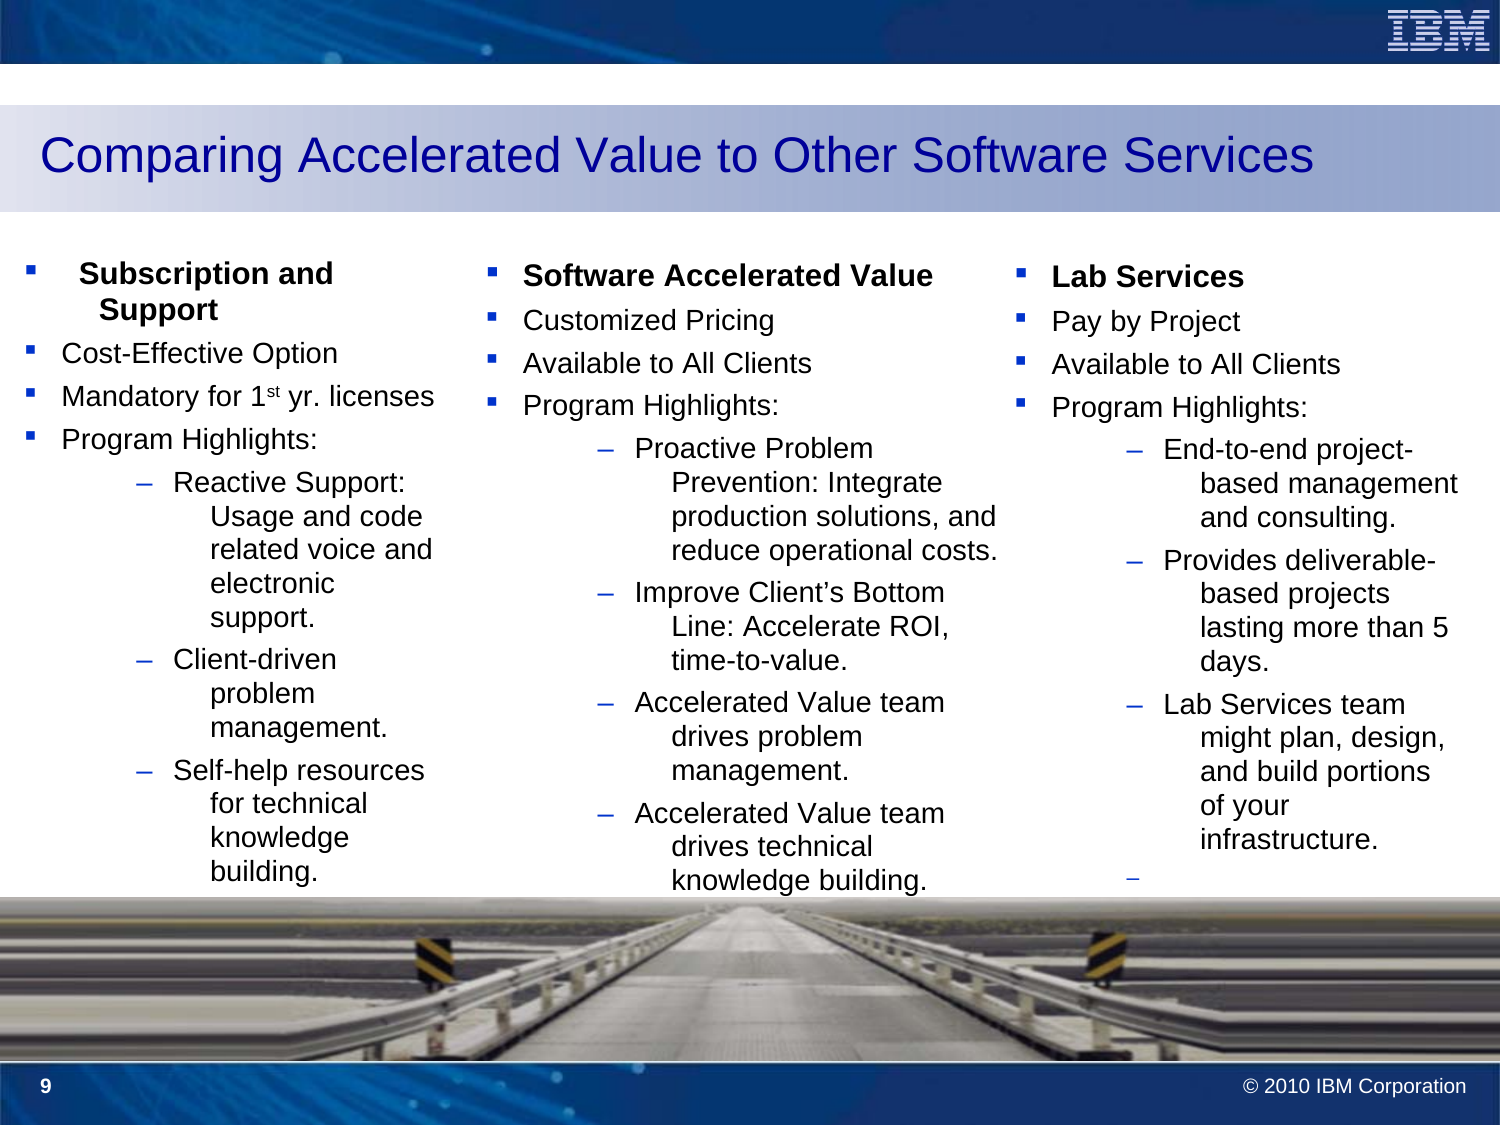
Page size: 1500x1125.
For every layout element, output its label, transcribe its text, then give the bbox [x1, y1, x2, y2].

text_box Subscription and Support Cost-Effective Option Mandatory for 1st yr. licenses Program Highlights: Reactive Support: Usage and code related voice and electronic support. Client-driven problem management. Self-help resources for technical knowledge building. [9, 247, 460, 809]
text_box Lab Services Pay by Project Available to All Clients Program Highlights: End-to-end project-based management and consulting. Provides deliverable-based projects lasting more than 5 days. Lab Services team might plan, design, and build portions of your infrastructure. [999, 251, 1476, 897]
picture [1388, 10, 1491, 51]
text_box [0, 105, 1500, 212]
picture [0, 897, 1500, 1061]
text_box Software Accelerated Value Customized Pricing Available to All Clients Program Highlights: Proactive Problem Prevention: Integrate production solutions, and reduce operational costs. Improve Client’s Bottom Line: Accelerate ROI, time-to-value. Accelerated Value team drives problem management. Accelerated Value team drives technical knowledge building. [470, 249, 1027, 467]
text_box Comparing Accelerated Value to Other Software Services [24, 122, 1353, 205]
